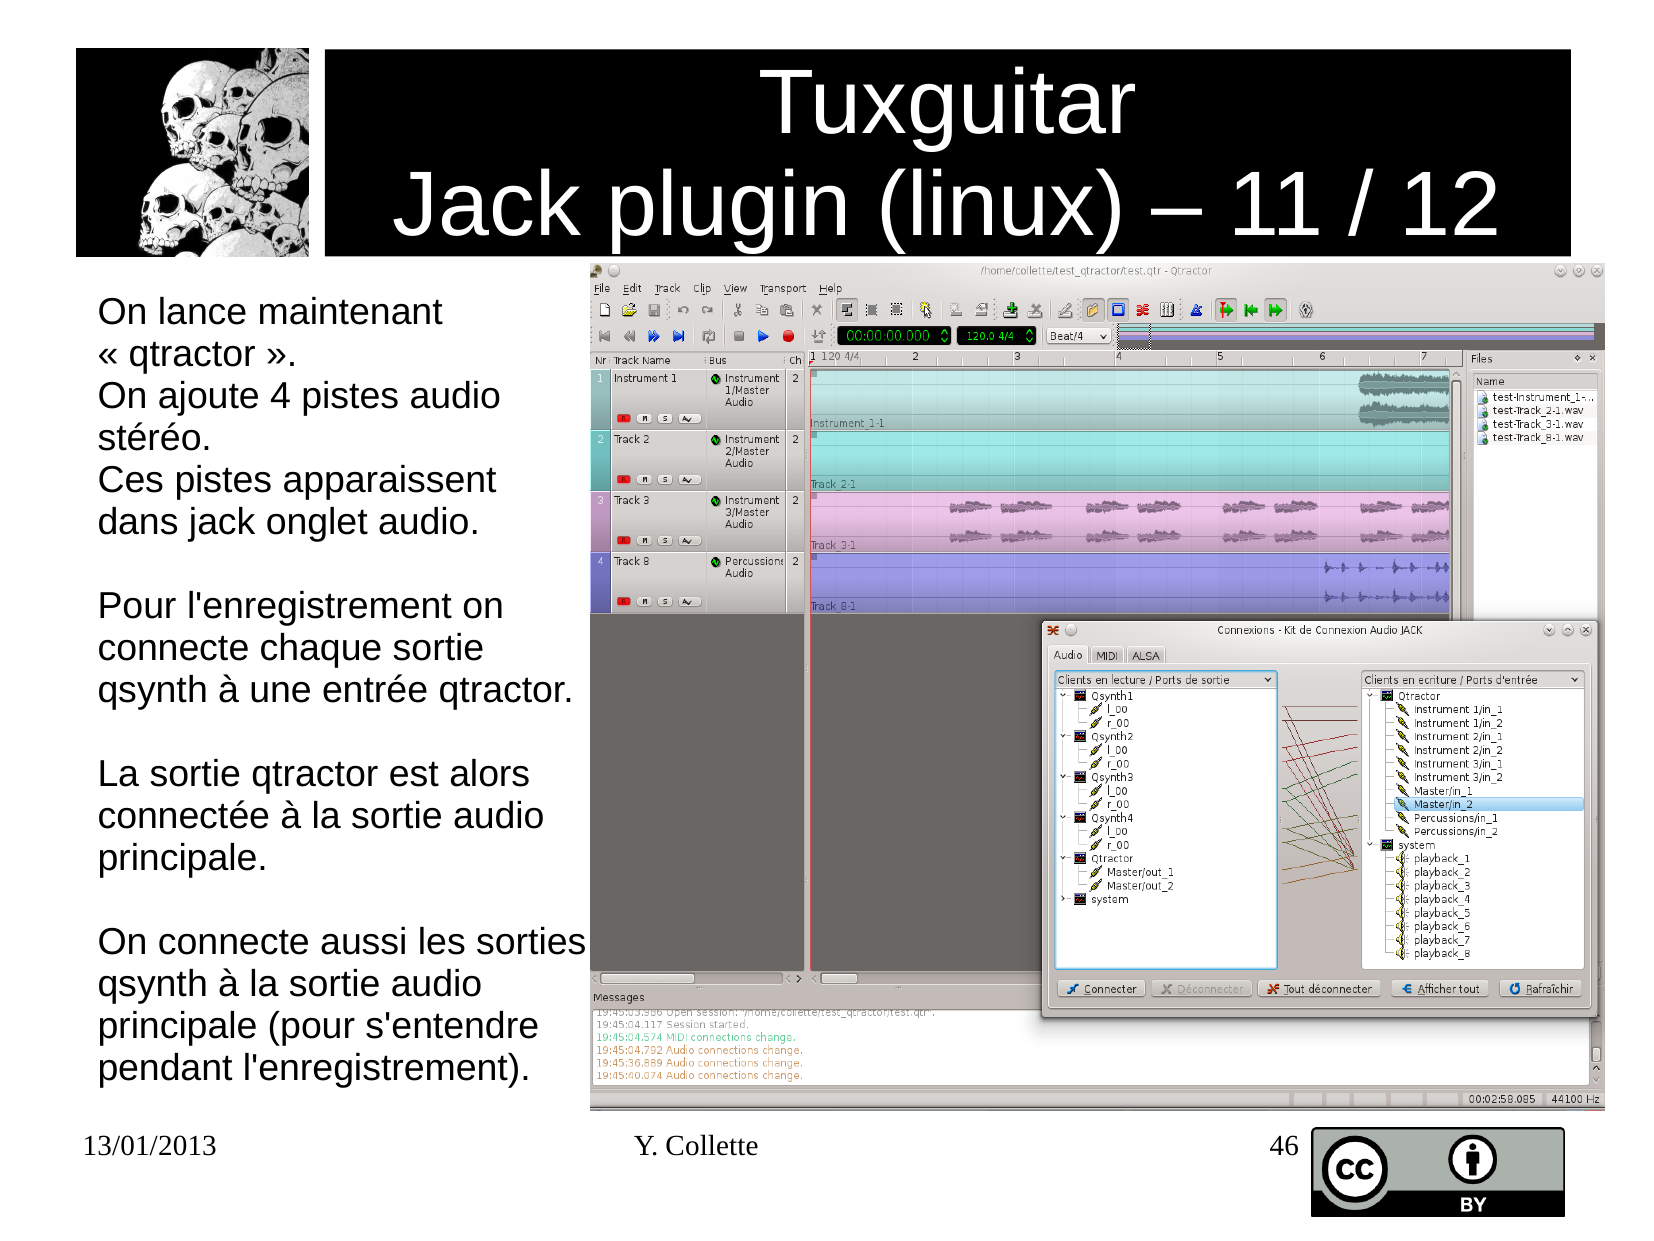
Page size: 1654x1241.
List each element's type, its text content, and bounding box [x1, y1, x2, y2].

picture [76, 48, 309, 257]
picture [1311, 1127, 1565, 1217]
title Tuxguitar Jack plugin (linux) – 11 / 12 [324, 49, 1571, 257]
picture [590, 263, 1605, 1111]
text_box On lance maintenant « qtractor ». On ajoute 4 pistes audio stéréo. Ces pistes apparaissent dans jack onglet audio. Pour l'enregistrement on connecte chaque sortie qsynth à une entrée qtractor. La sortie qtractor est alors connectée à la sortie audio principale. On connecte aussi les sorties qsynth à la sortie audio principale (pour s'entendre pendant l'enregistrement). [82, 283, 603, 1097]
